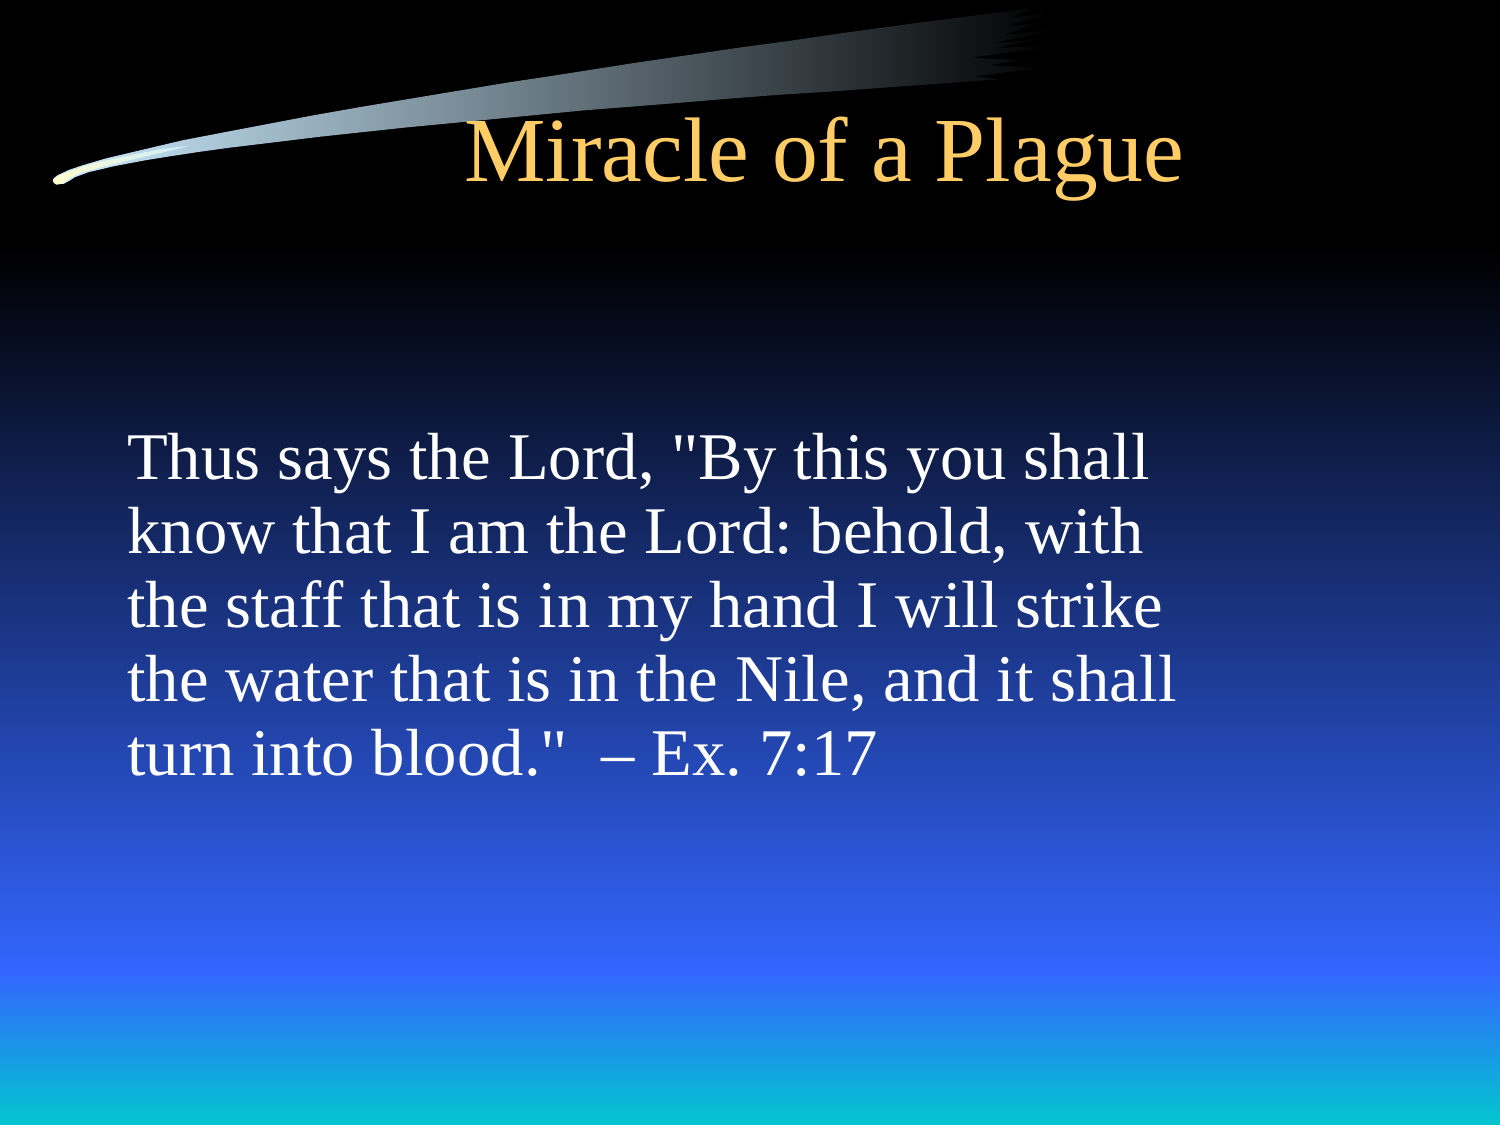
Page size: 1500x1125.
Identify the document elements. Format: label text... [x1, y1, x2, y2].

text_box Thus says the Lord, "By this you shall know that I am the Lord: behold, with the staff that is in my hand I will strike the water that is in the Nile, and it shall turn into blood." – Ex. 7:17 [112, 412, 1201, 798]
title Miracle of a Plague [187, 63, 1463, 237]
